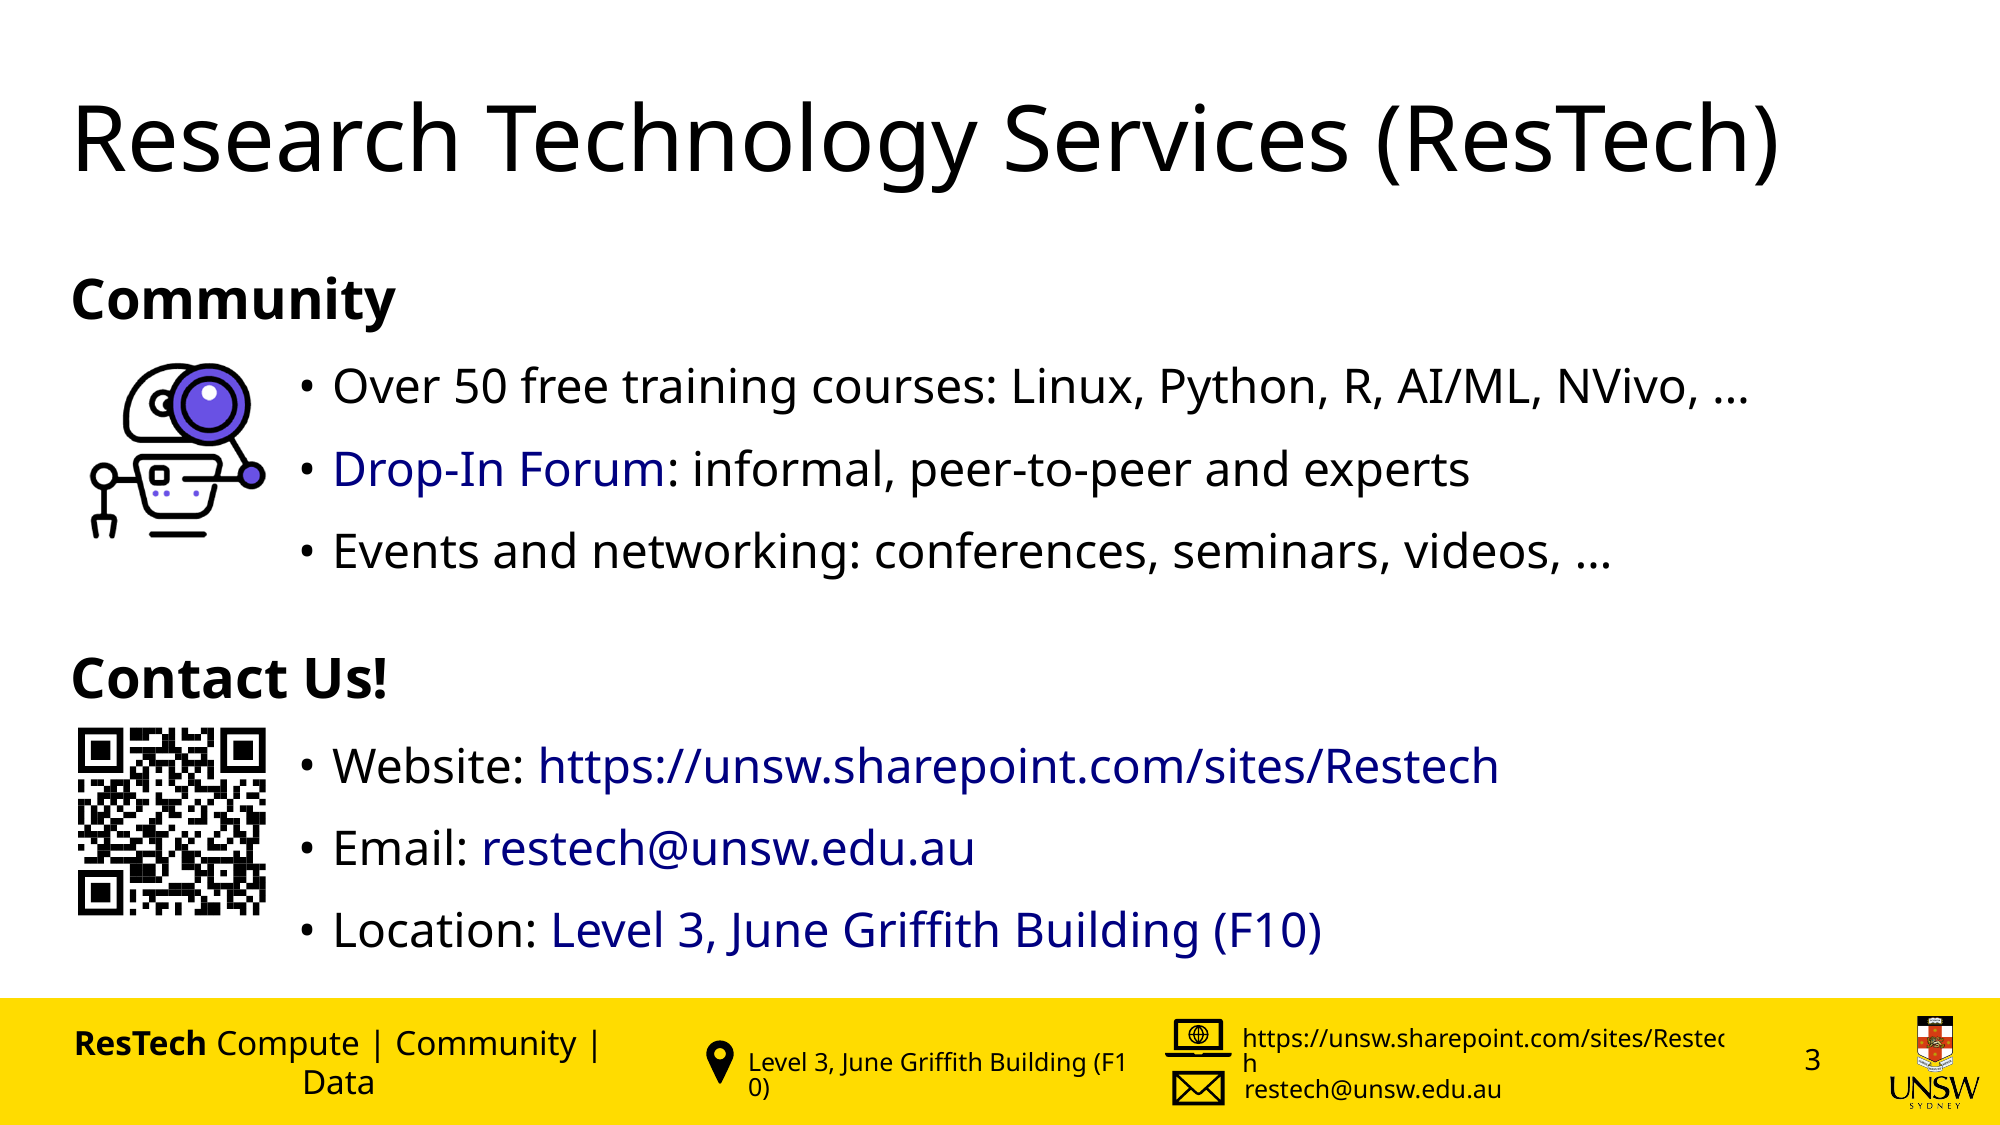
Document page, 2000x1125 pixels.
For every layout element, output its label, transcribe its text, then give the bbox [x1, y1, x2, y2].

picture [70, 342, 285, 557]
list Community Over 50 free training courses: Linux, Python, R, AI/ML, NVivo, … Drop-In Forum: informal, peer-to-peer and experts Events and networking: conferences, seminars, videos, … Contact Us! Website: https://unsw.sharepoint.com/sites/Restech Email: restech@unsw.edu.au Location: Level 3, June Griffith Building (F10) [70, 259, 1926, 969]
picture [1890, 1016, 1980, 1109]
picture [64, 714, 279, 929]
title Research Technology Services (ResTech) [70, 41, 1926, 231]
